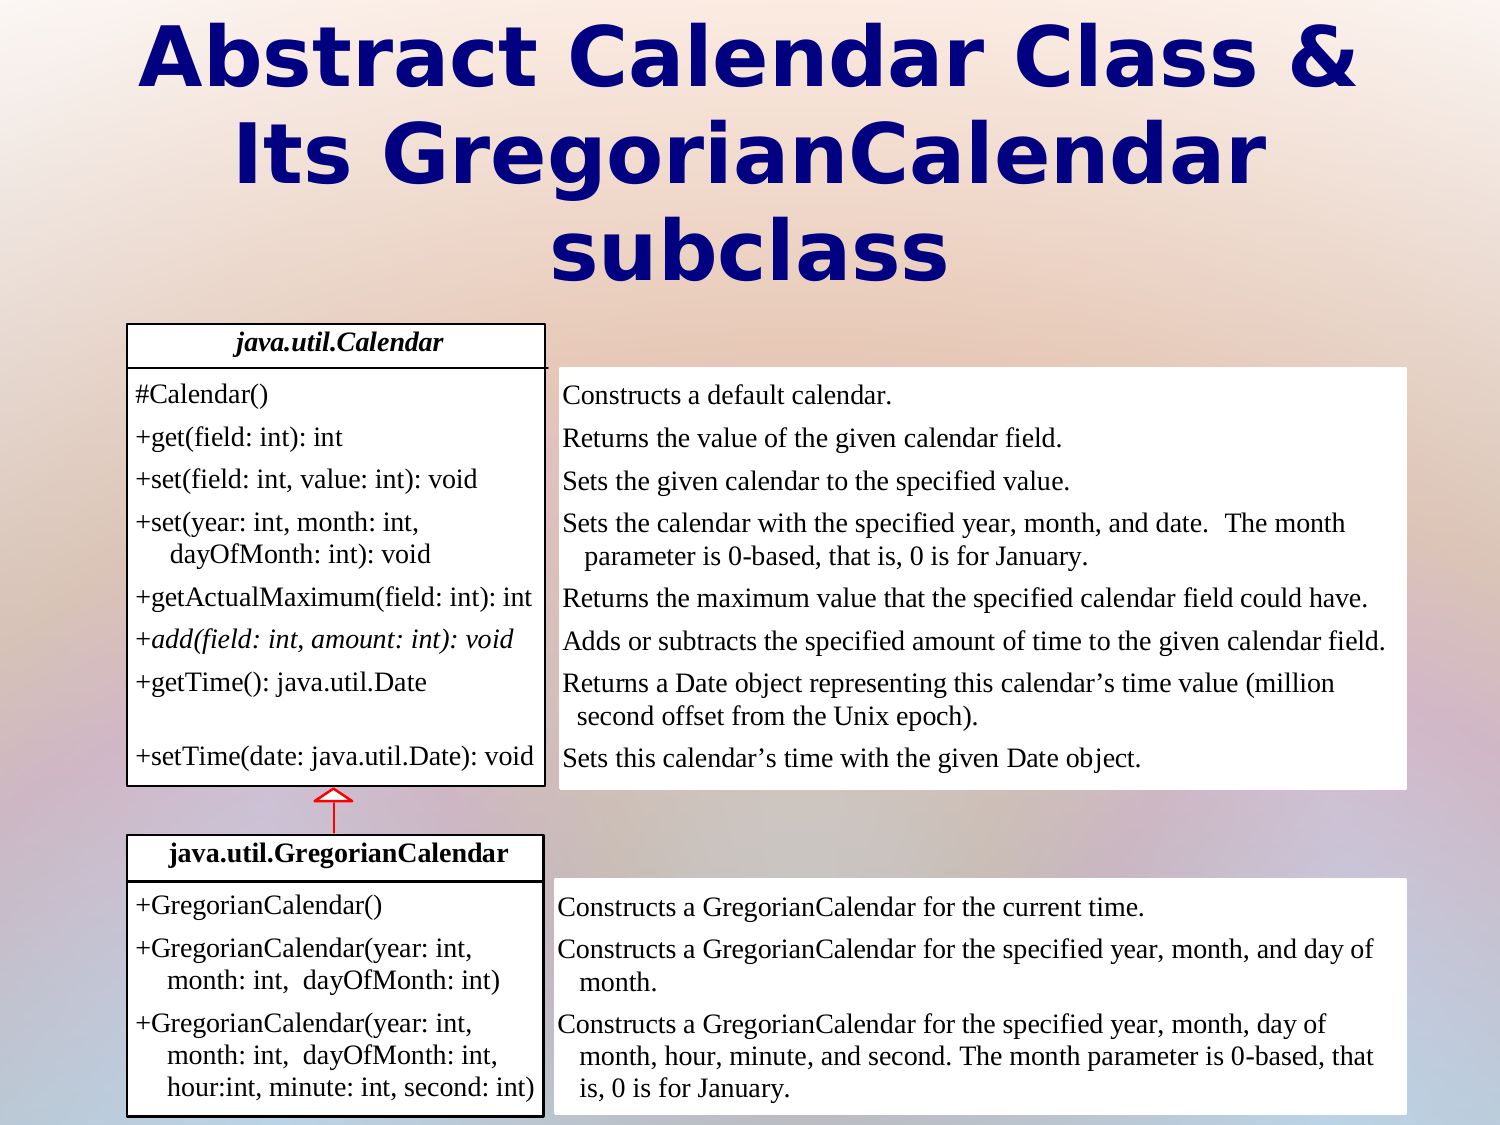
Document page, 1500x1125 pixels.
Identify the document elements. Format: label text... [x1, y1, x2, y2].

picture [0, 0, 1500, 1125]
chart [112, 297, 1413, 1125]
title Abstract Calendar Class & Its GregorianCalendar subclass [75, 8, 1425, 300]
